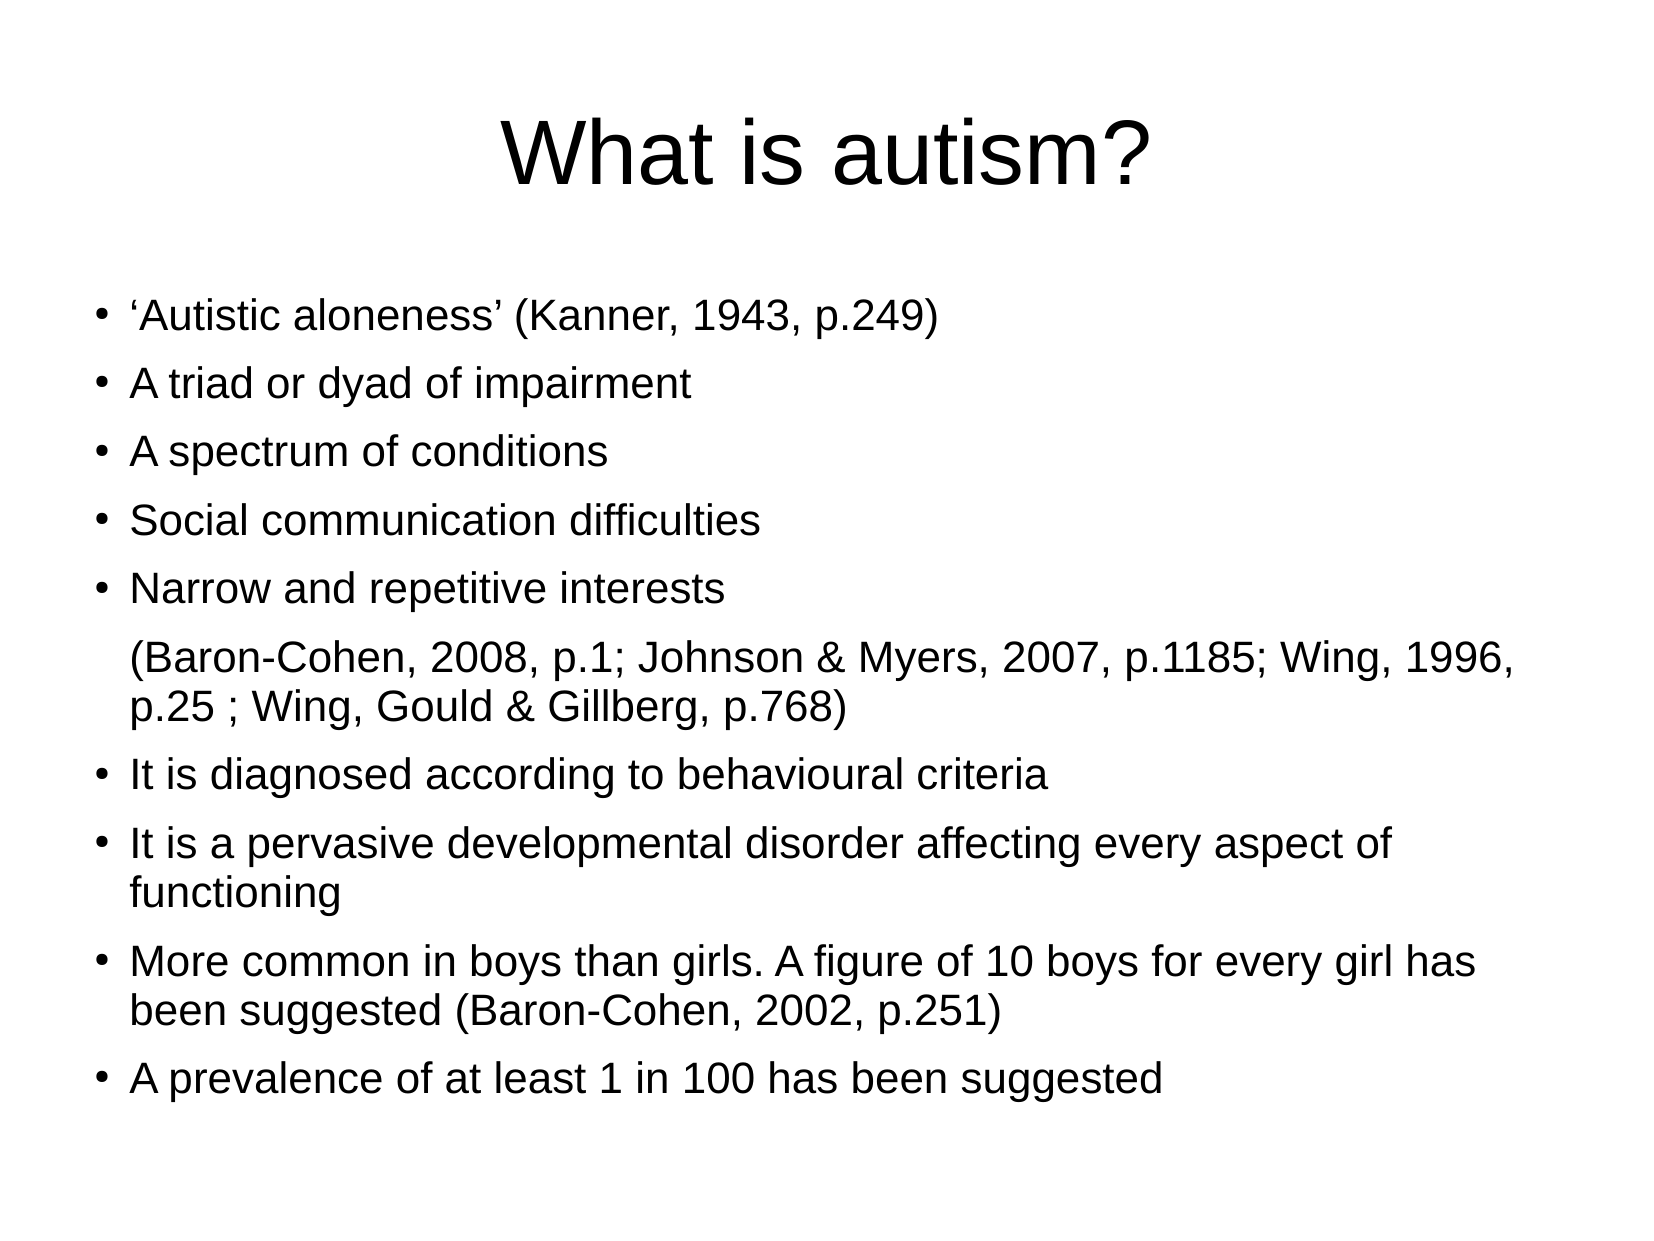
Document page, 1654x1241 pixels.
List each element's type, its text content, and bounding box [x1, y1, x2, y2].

list ‘Autistic aloneness’ (Kanner, 1943, p.249) A triad or dyad of impairment A spectrum of conditions Social communication difficulties Narrow and repetitive interests (Baron-Cohen, 2008, p.1; Johnson & Myers, 2007, p.1185; Wing, 1996, p.25 ; Wing, Gould & Gillberg, p.768) It is diagnosed according to behavioural criteria It is a pervasive developmental disorder affecting every aspect of functioning More common in boys than girls. A figure of 10 boys for every girl has been suggested (Baron-Cohen, 2002, p.251) A prevalence of at least 1 in 100 has been suggested [82, 290, 1571, 1109]
title What is autism? [82, 56, 1571, 250]
